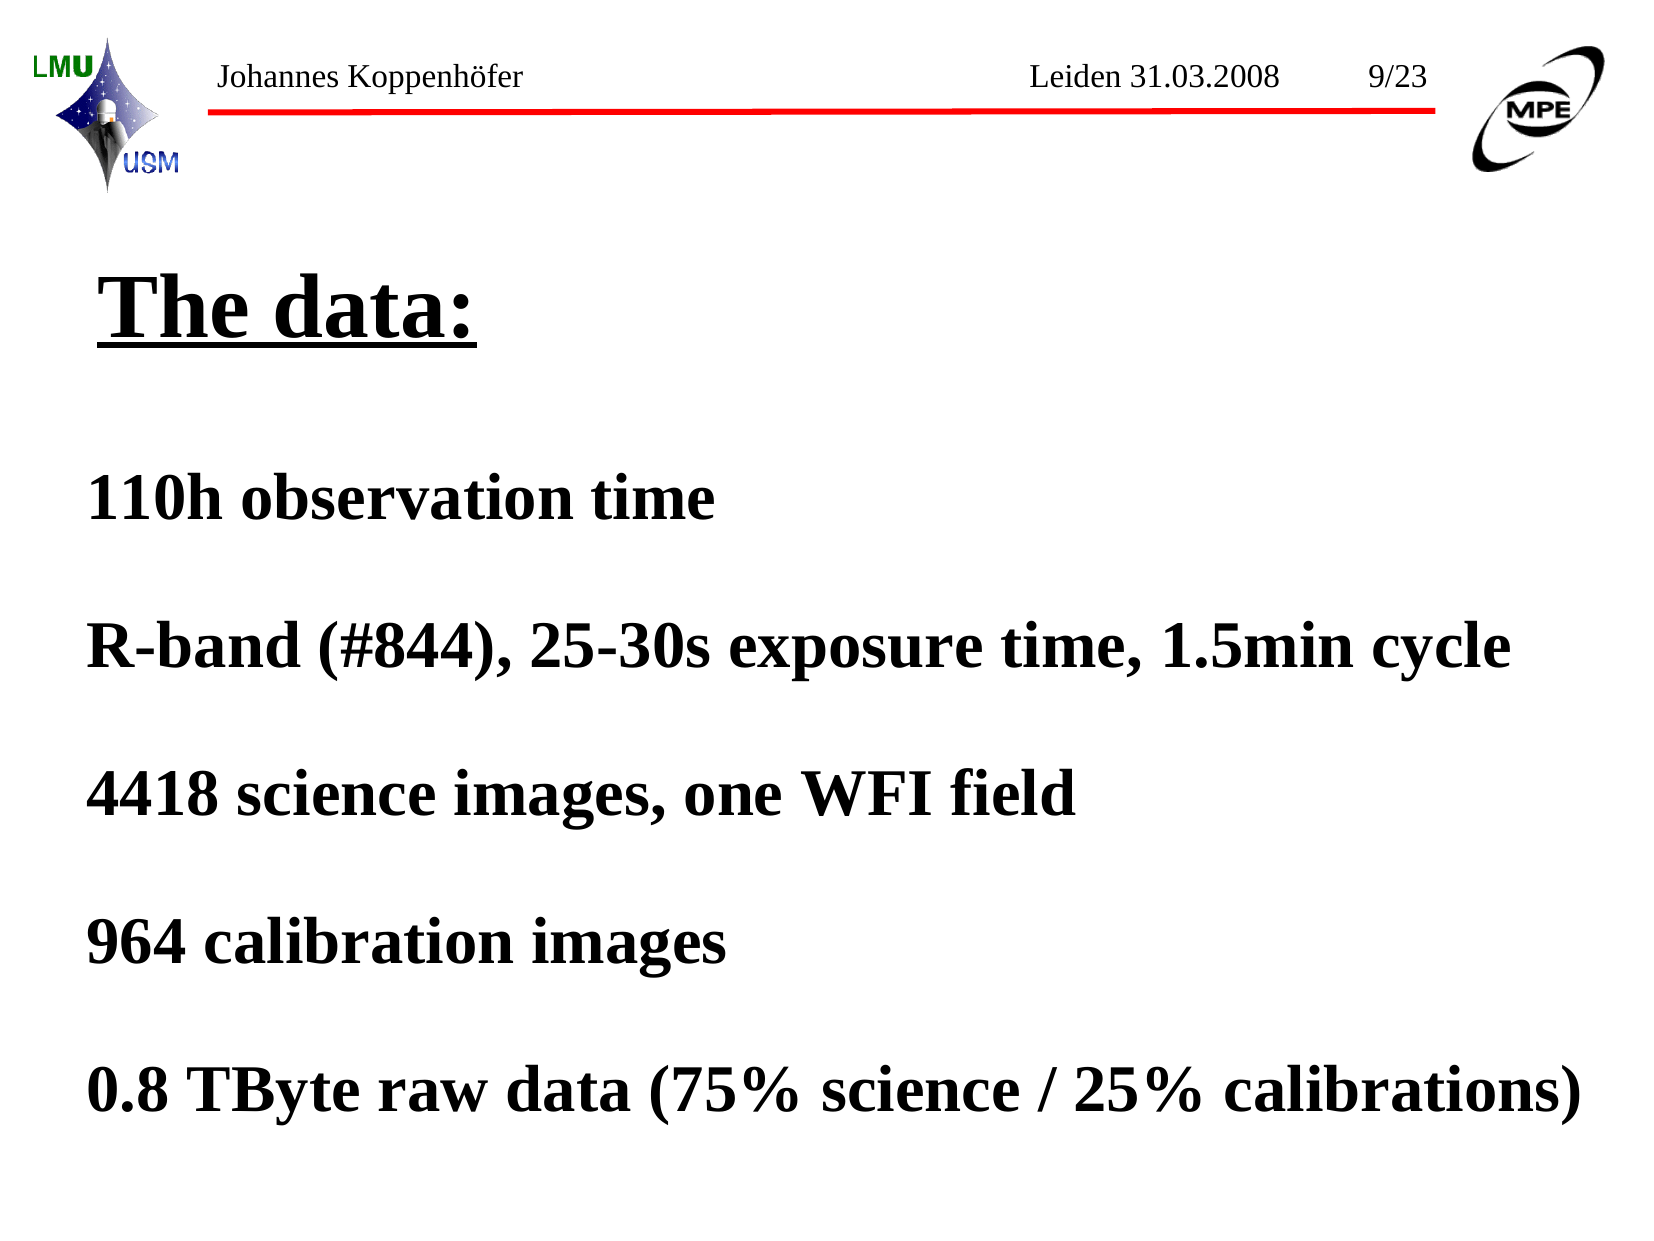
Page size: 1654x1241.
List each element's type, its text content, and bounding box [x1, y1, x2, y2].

text_box Leiden 31.03.2008 [1029, 57, 1342, 95]
picture [1472, 46, 1605, 172]
text_box 9/23 [1368, 57, 1434, 95]
text_box 110h observation time R-band (#844), 25-30s exposure time, 1.5min cycle 4418 science images, one WFI field 964 calibration images 0.8 TByte raw data (75% science / 25% calibrations) [51, 459, 1622, 1241]
picture [32, 35, 182, 194]
text_box Johannes Koppenhöfer [217, 57, 525, 95]
text_box The data: [97, 255, 1173, 379]
